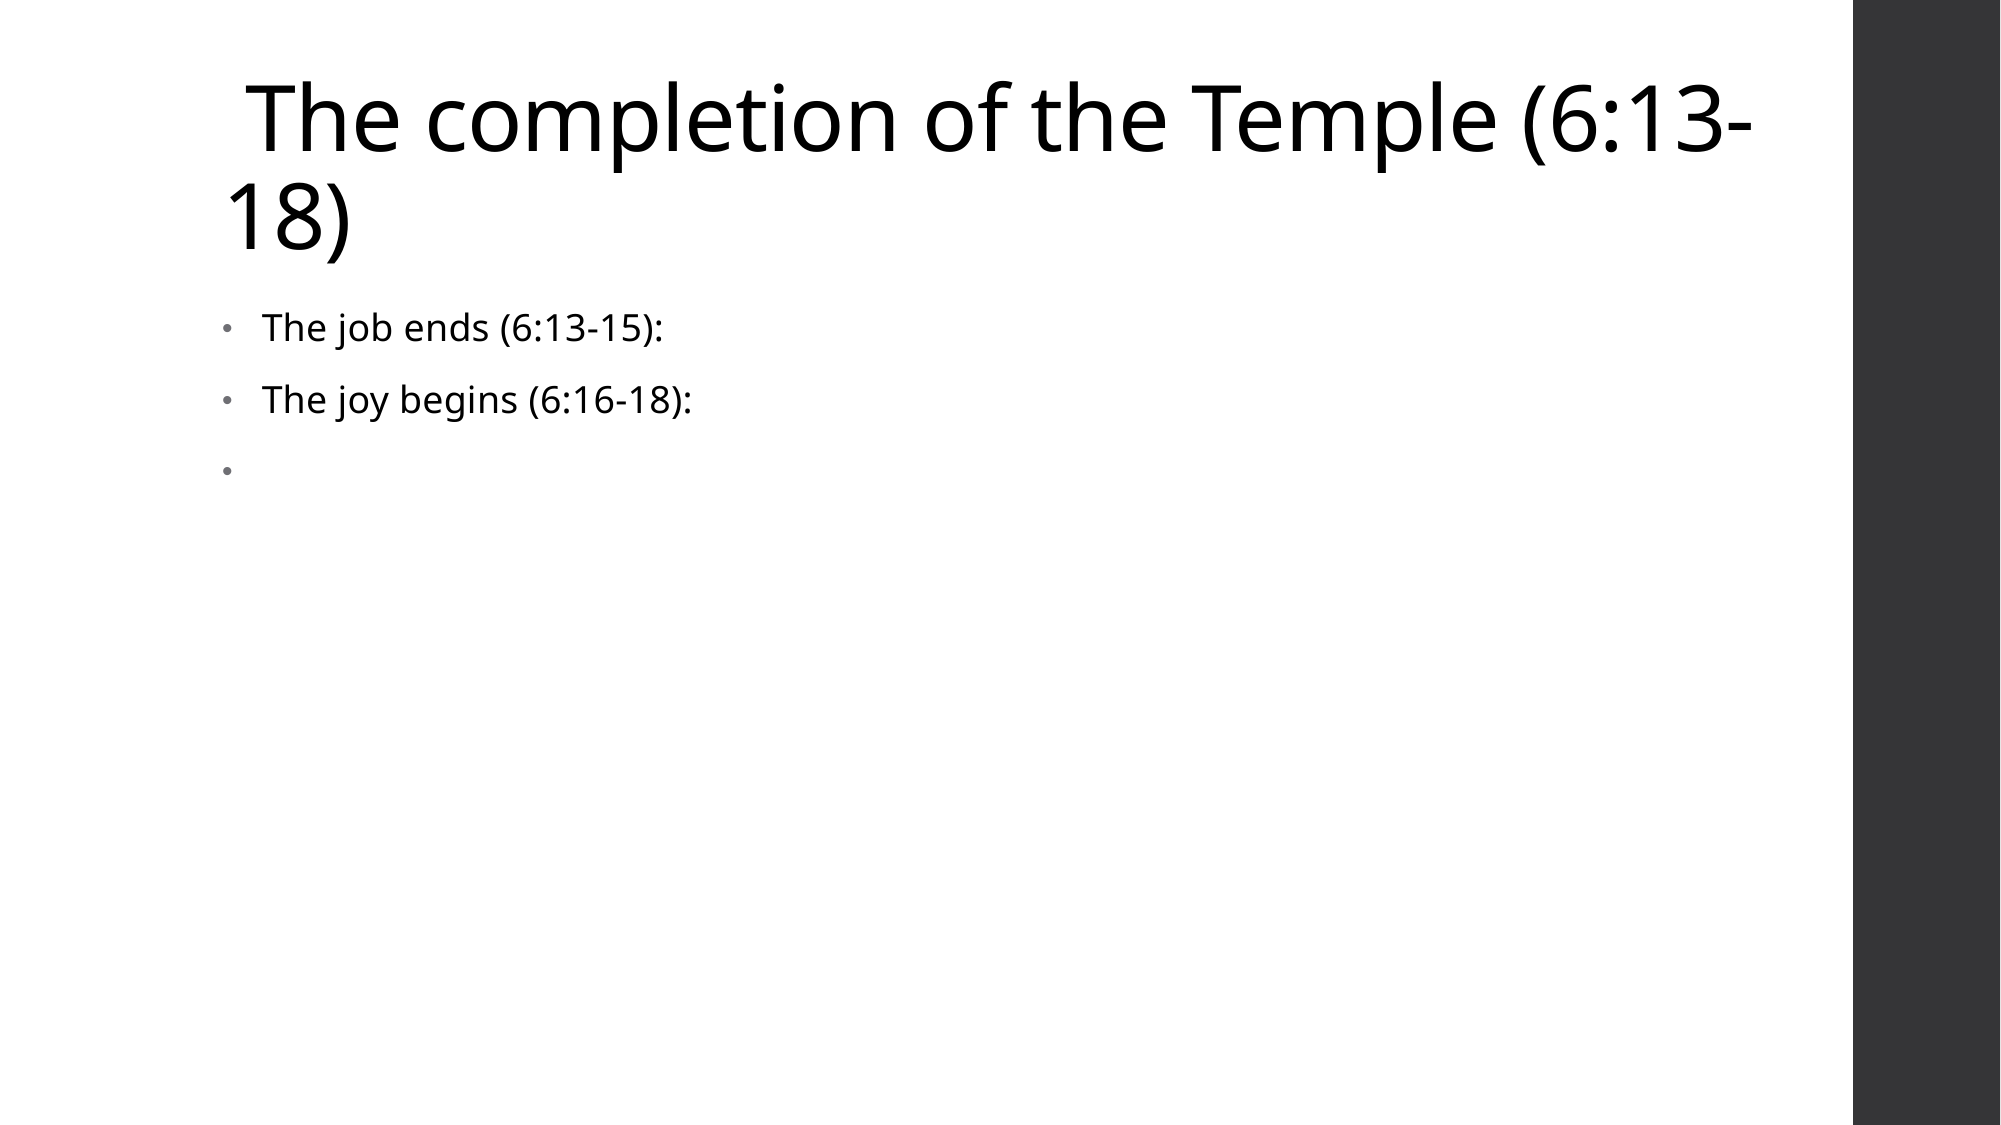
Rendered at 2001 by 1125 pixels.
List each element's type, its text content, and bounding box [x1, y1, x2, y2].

title The completion of the Temple (6:13-18) [206, 60, 1797, 278]
list The job ends (6:13-15): The joy begins (6:16-18): [206, 299, 1617, 1014]
